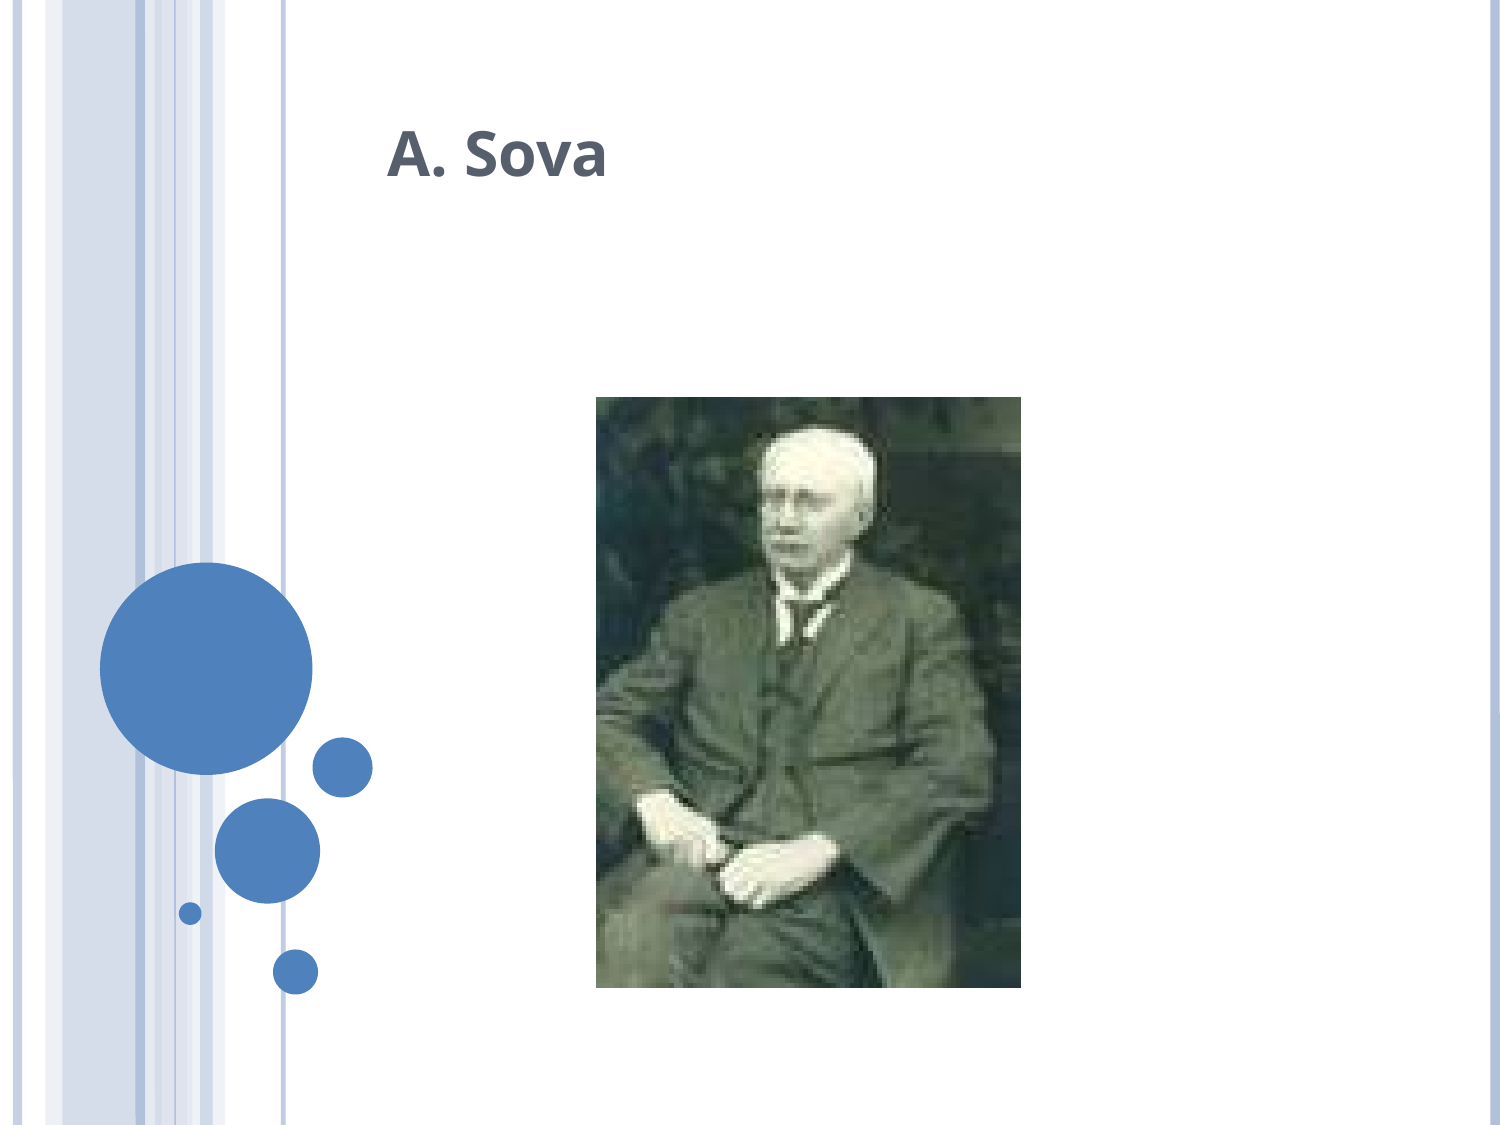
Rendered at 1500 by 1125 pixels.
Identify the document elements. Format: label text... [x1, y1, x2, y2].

title A. Sova [371, 66, 1385, 197]
picture [596, 397, 1021, 988]
